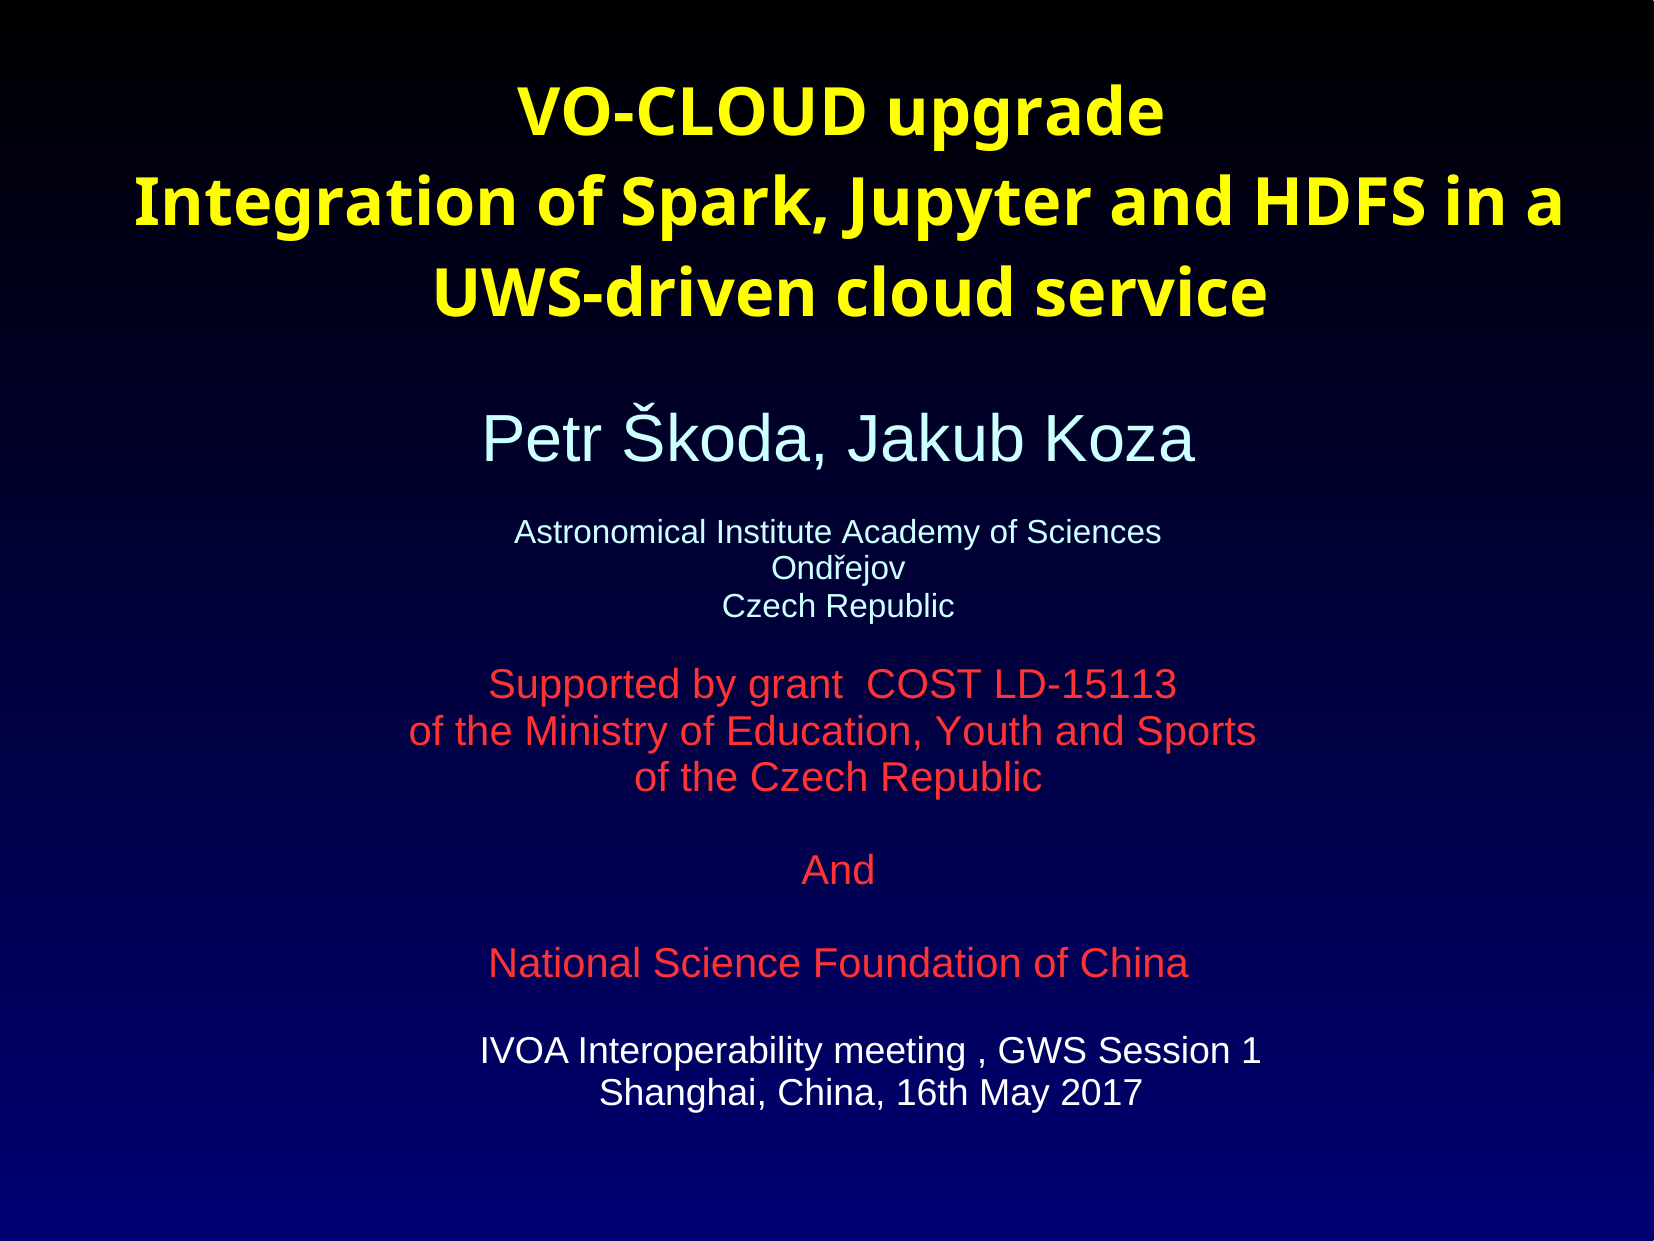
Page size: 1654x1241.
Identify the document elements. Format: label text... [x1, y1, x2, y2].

text_box IVOA Interoperability meeting , GWS Session 1 Shanghai, China, 16th May 2017 [383, 1021, 1359, 1123]
title VO-CLOUD upgrade Integration of Spark, Jupyter and HDFS in a UWS-driven cloud service [106, 83, 1595, 317]
subtitle Petr Škoda, Jakub Koza Astronomical Institute Academy of Sciences Ondřejov Czech Republic Supported by grant COST LD-15113 of the Ministry of Education, Youth and Sports of the Czech Republic And National Science Foundation of China [76, 354, 1565, 1034]
